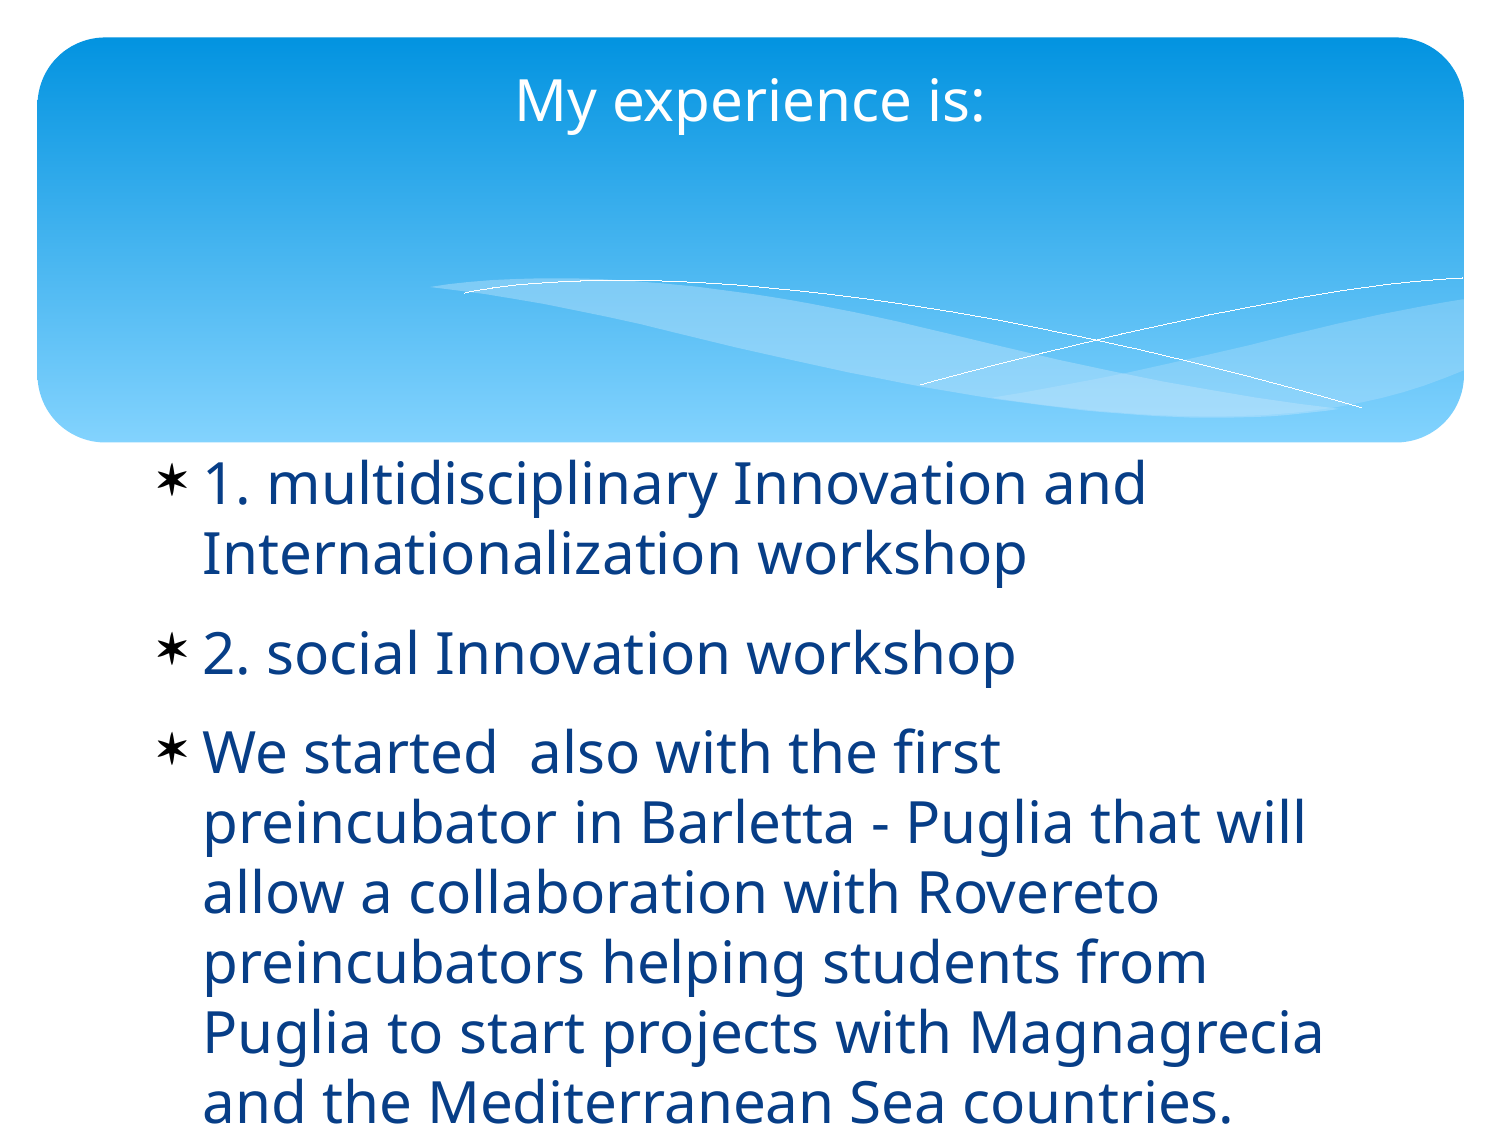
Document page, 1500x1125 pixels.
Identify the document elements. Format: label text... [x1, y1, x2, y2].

title My experience is: [75, 55, 1425, 261]
list 1. multidisciplinary Innovation and Internationalization workshop 2. social Innovation workshop We started also with the first preincubator in Barletta - Puglia that will allow a collaboration with Rovereto preincubators helping students from Puglia to start projects with Magnagrecia and the Mediterranean Sea countries. [143, 438, 1359, 1005]
